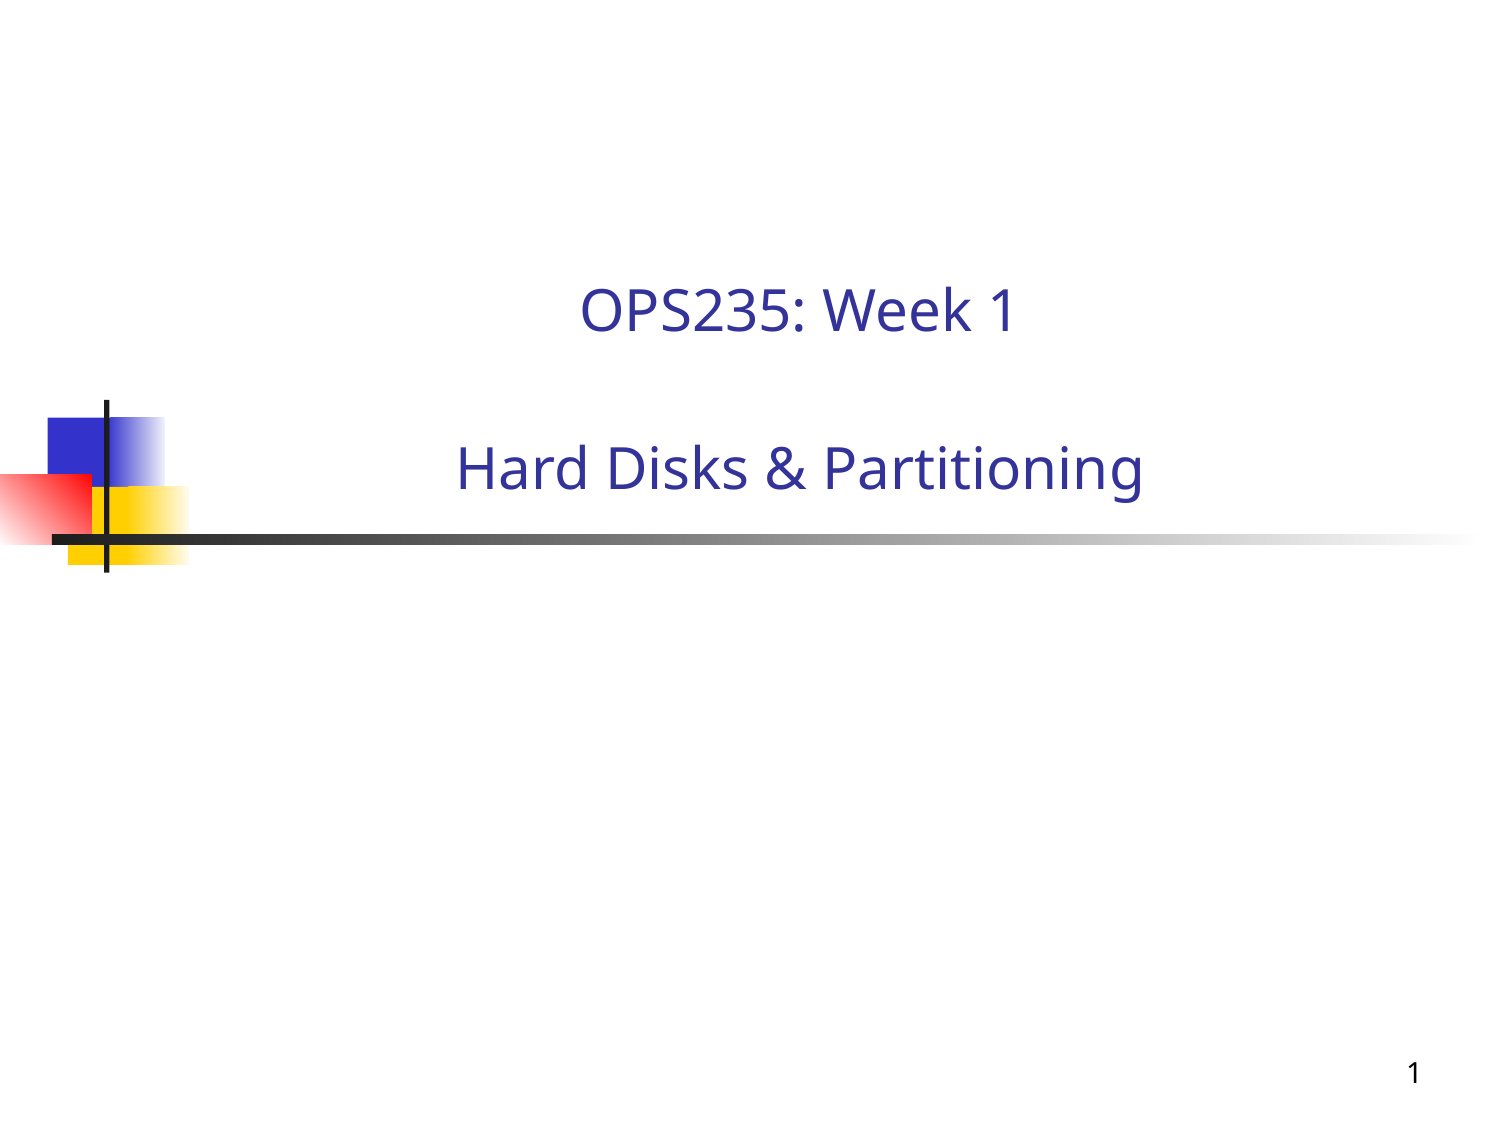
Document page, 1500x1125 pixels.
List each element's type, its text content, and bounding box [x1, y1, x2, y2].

title OPS235: Week 1 Hard Disks & Partitioning [162, 274, 1438, 515]
